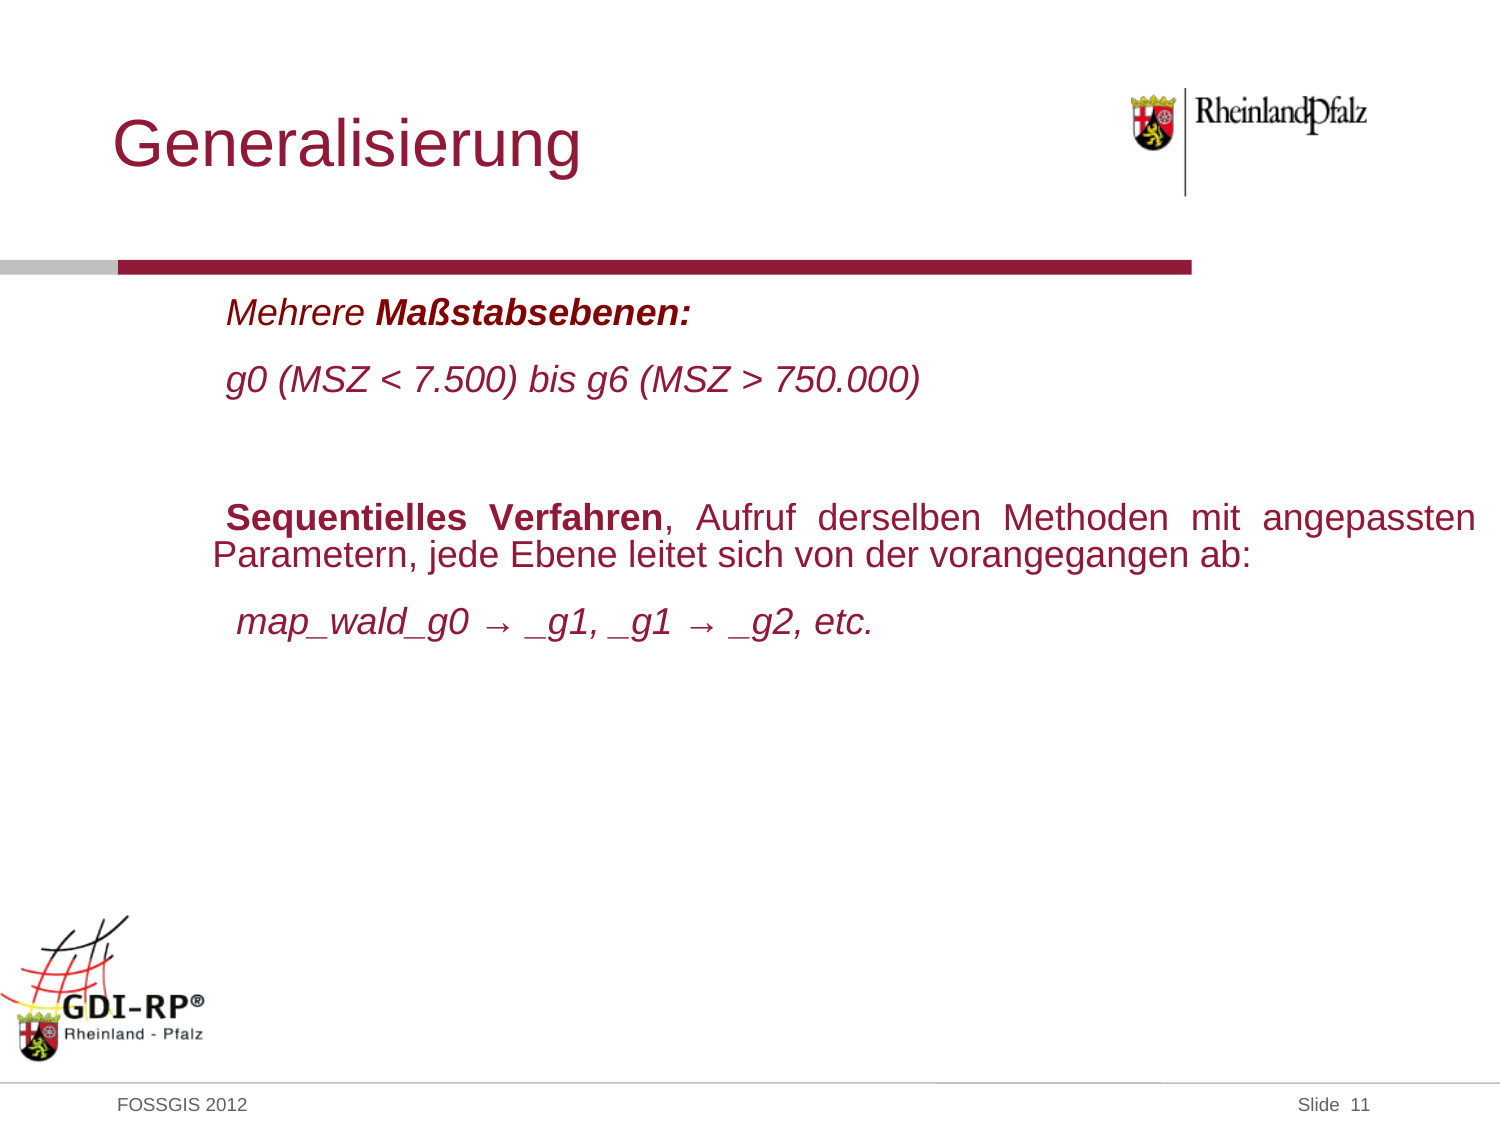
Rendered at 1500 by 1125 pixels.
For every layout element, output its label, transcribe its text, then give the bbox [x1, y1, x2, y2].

picture [1131, 88, 1447, 198]
list Mehrere Maßstabsebenen: g0 (MSZ < 7.500) bis g6 (MSZ > 750.000) Sequentielles Verfahren, Aufruf derselben Methoden mit angepassten Parametern, jede Ebene leitet sich von der vorangegangen ab: map_wald_g0 → _g1, _g1 → _g2, etc. [212, 295, 1477, 808]
title Generalisierung [112, 63, 1071, 224]
picture [0, 915, 207, 1063]
